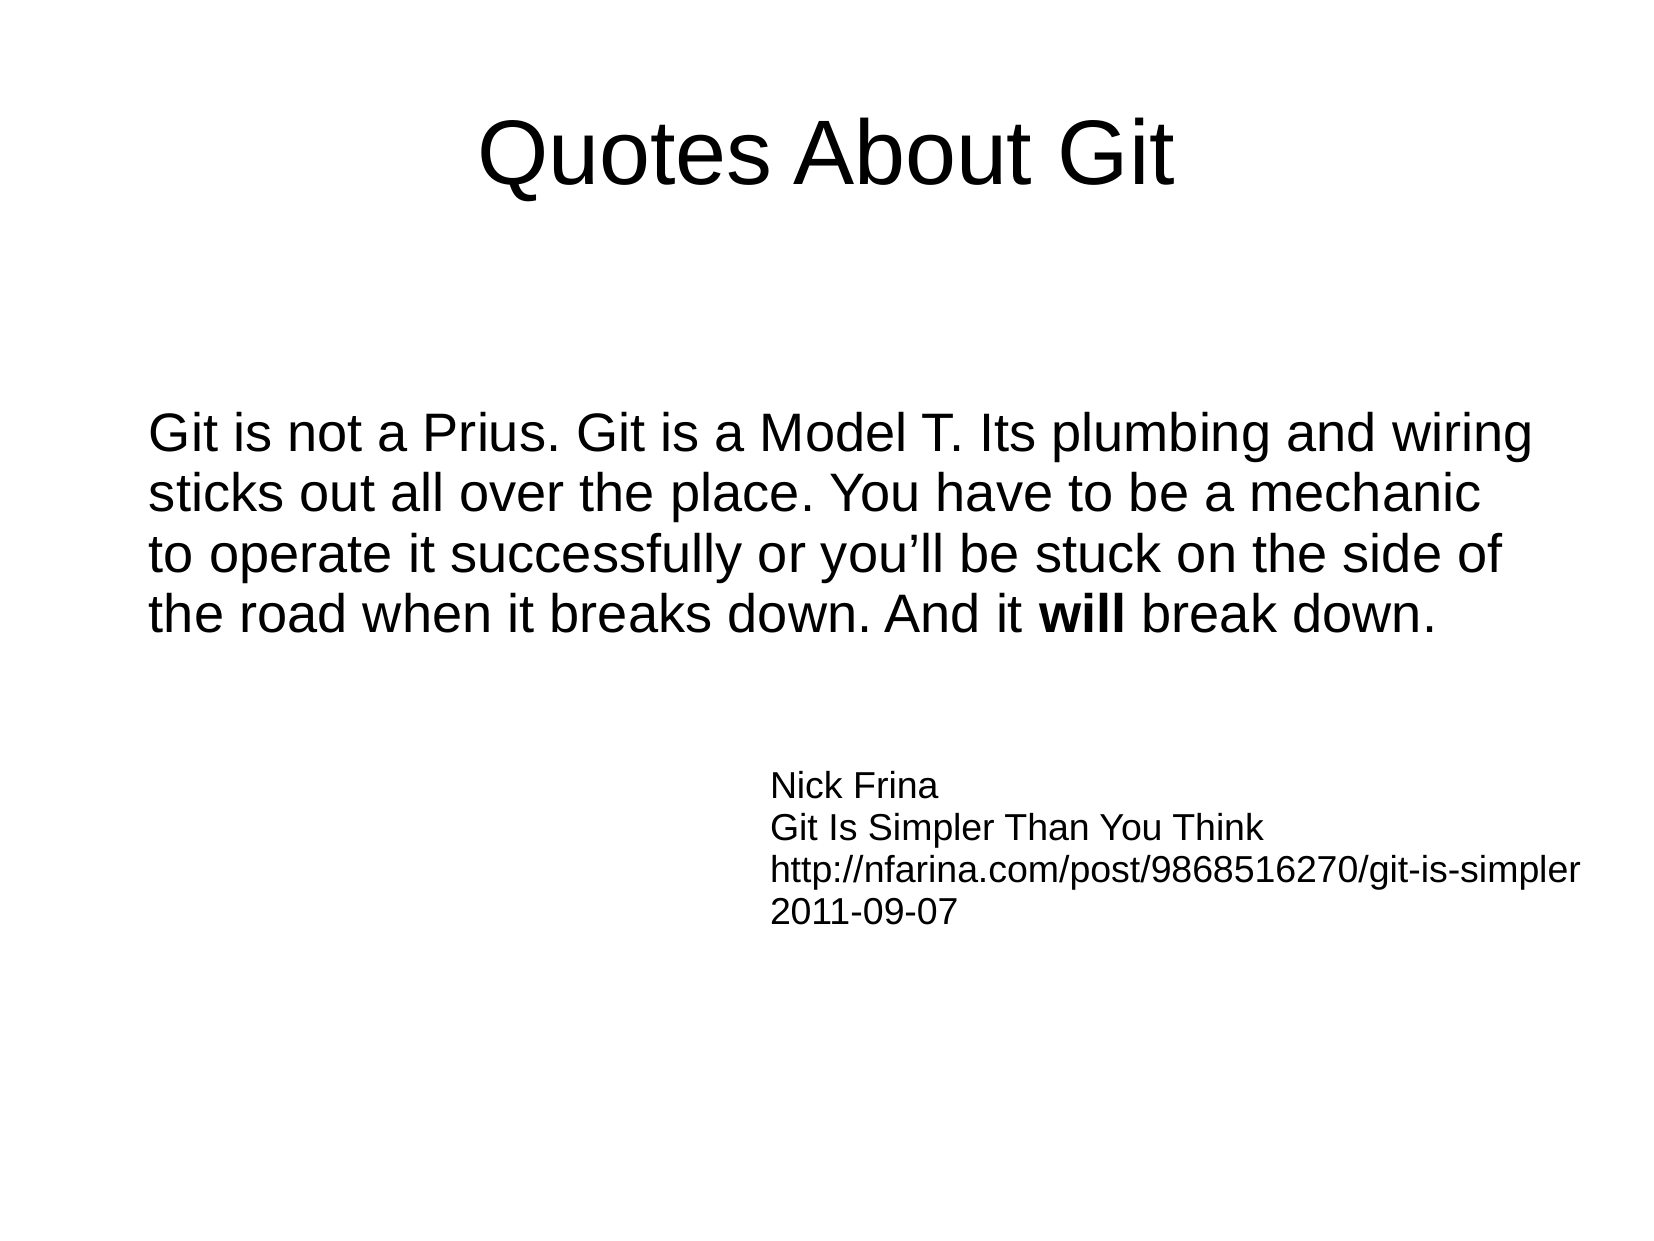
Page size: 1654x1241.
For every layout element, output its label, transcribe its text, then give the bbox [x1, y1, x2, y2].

title Quotes About Git [82, 49, 1571, 257]
text_box Nick Frina Git Is Simpler Than You Think http://nfarina.com/post/9868516270/git-is-simpler 2011-09-07 [755, 757, 1597, 940]
text_box Git is not a Prius. Git is a Model T. Its plumbing and wiring sticks out all over the place. You have to be a mechanic to operate it successfully or you’ll be stuck on the side of the road when it breaks down. And it will break down. [134, 394, 1551, 652]
